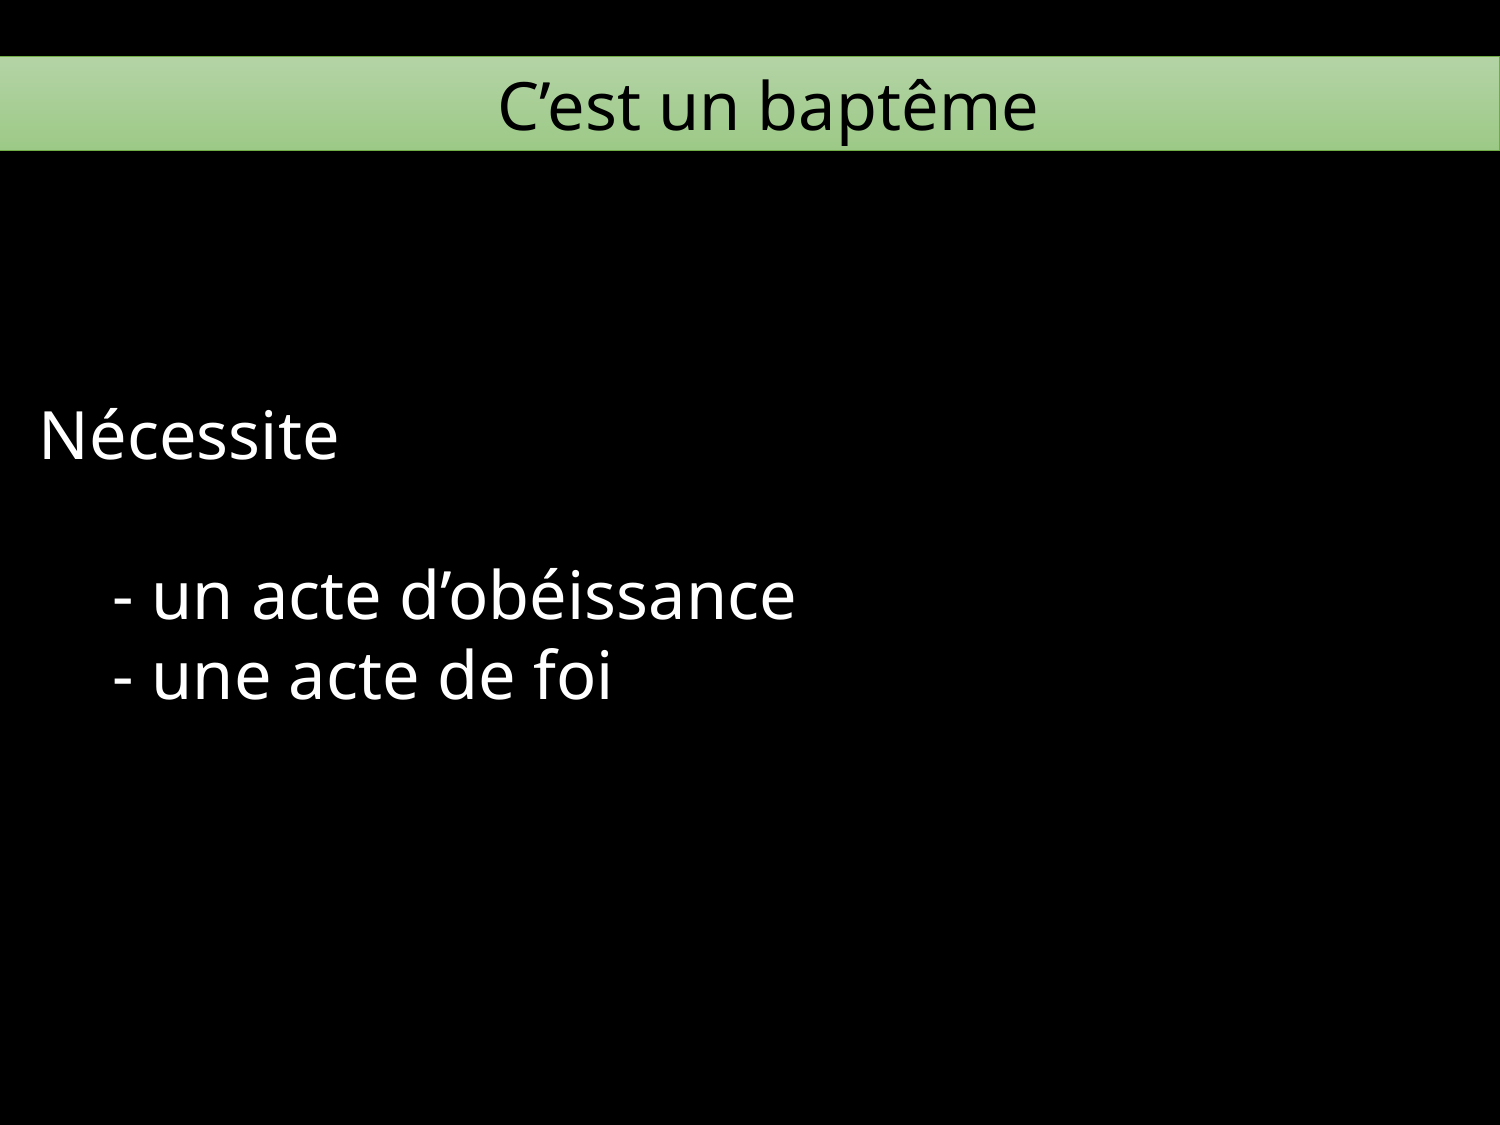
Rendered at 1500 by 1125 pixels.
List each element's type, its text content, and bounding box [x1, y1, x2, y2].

text_box Nécessite - un acte d’obéissance - une acte de foi [24, 385, 1476, 720]
text_box C’est un baptême [0, 56, 1500, 151]
